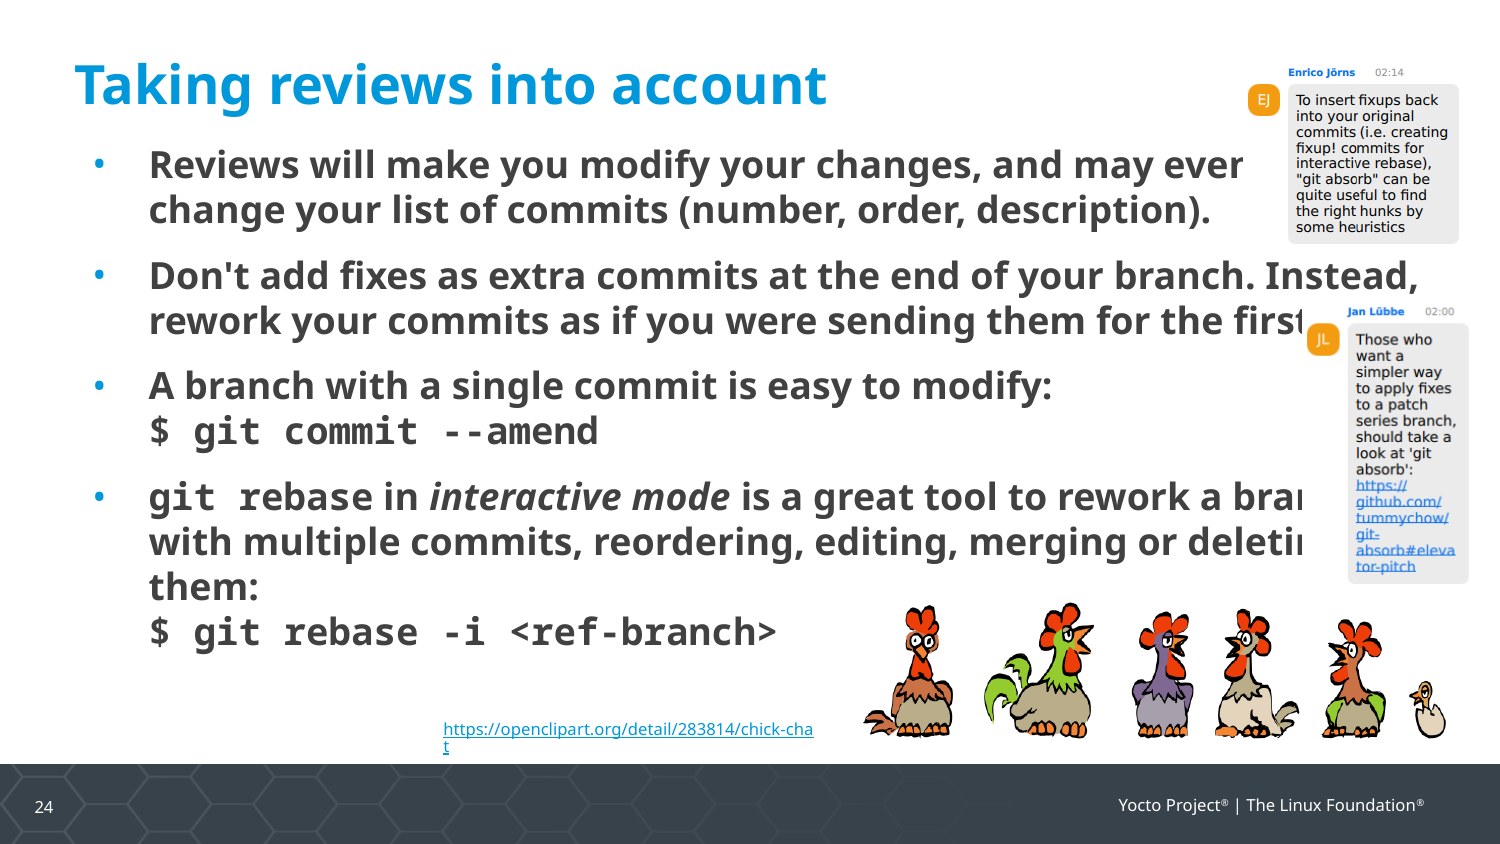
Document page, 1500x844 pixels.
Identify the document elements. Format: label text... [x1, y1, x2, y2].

title Taking reviews into account [74, 50, 1425, 140]
text_box https://openclipart.org/detail/283814/chick-chat [428, 703, 834, 757]
list Reviews will make you modify your changes, and may even change your list of commits (number, order, description). Don't add fixes as extra commits at the end of your branch. Instead, rework your commits as if you were sending them for the first time. A branch with a single commit is easy to modify: $ git commit --amend git rebase in interactive mode is a great tool to rework a branch with multiple commits, reordering, editing, merging or deleting them: $ git rebase -i <ref-branch> [73, 140, 1425, 609]
picture [0, 0, 1500, 844]
